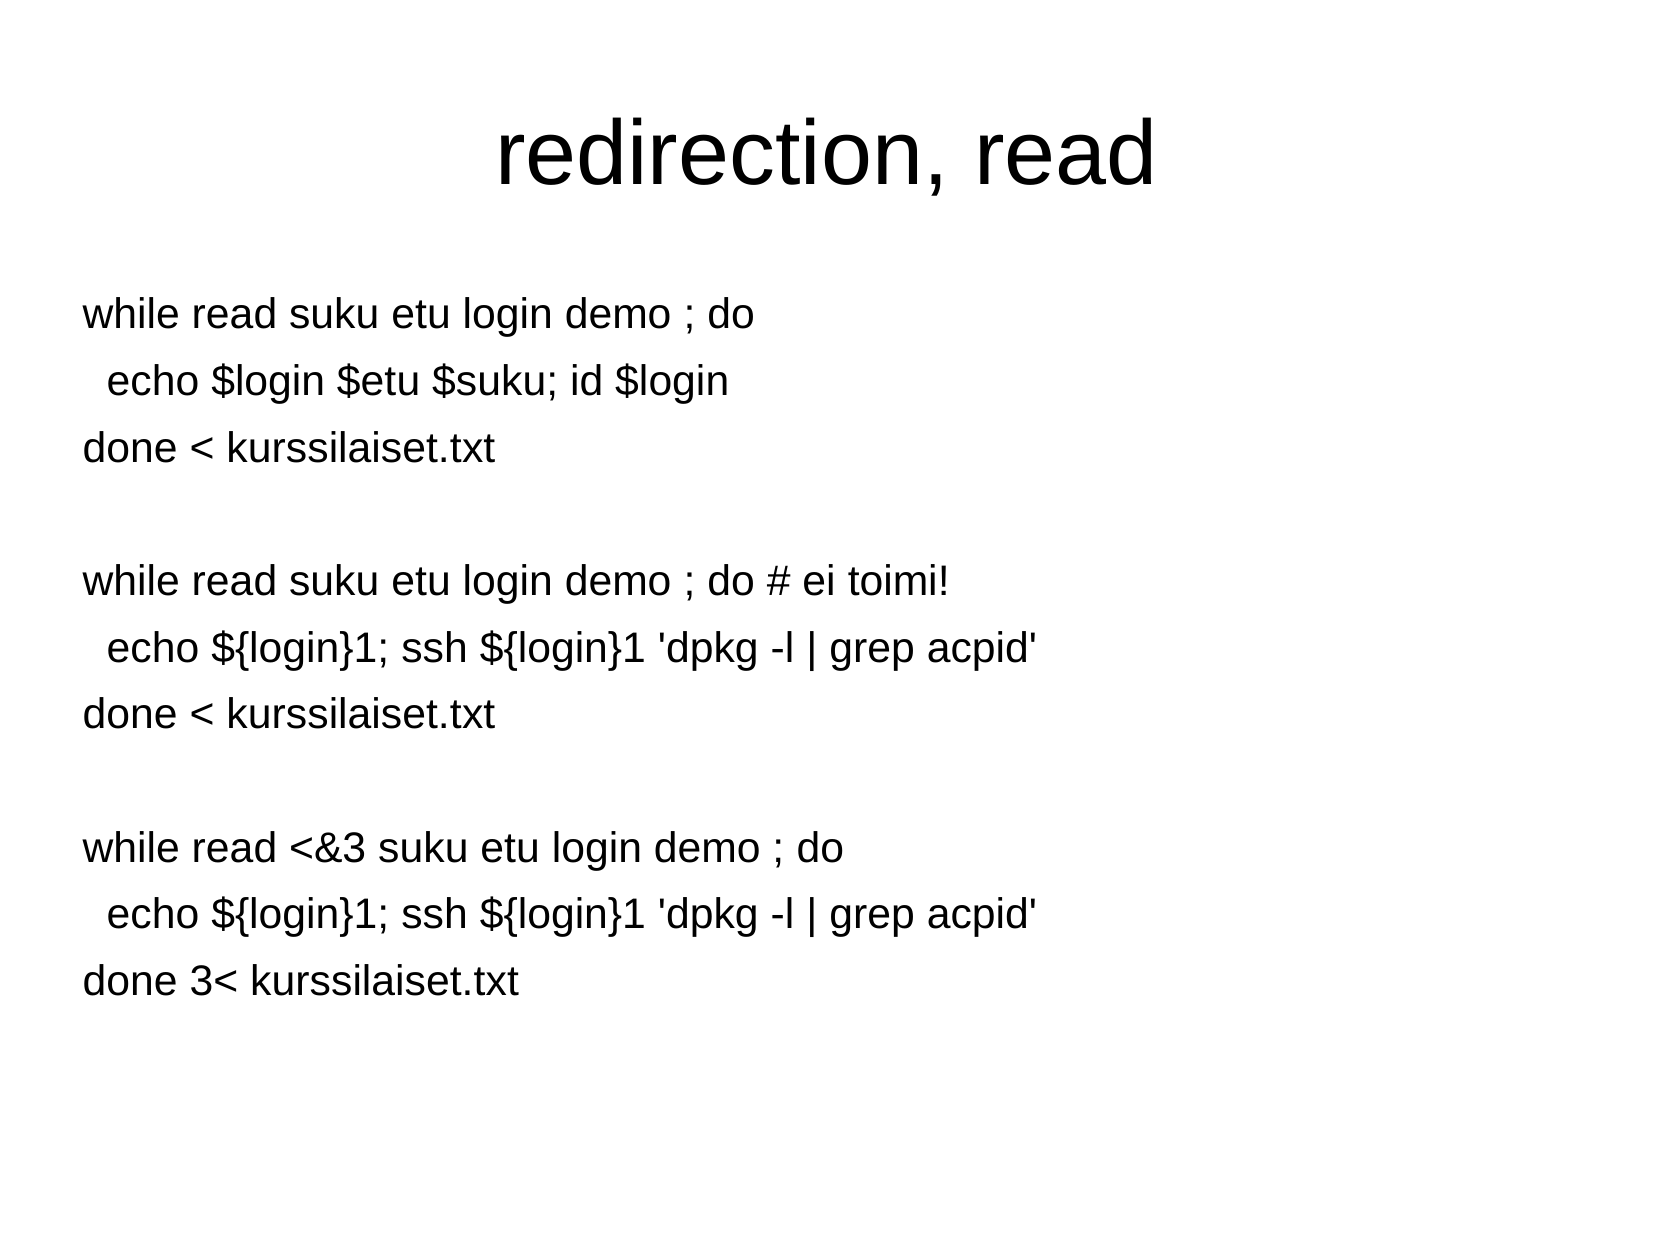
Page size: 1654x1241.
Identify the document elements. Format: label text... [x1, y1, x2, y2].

list while read suku etu login demo ; do echo $login $etu $suku; id $login done < kurssilaiset.txt while read suku etu login demo ; do # ei toimi! echo ${login}1; ssh ${login}1 'dpkg -l | grep acpid' done < kurssilaiset.txt while read <&3 suku etu login demo ; do echo ${login}1; ssh ${login}1 'dpkg -l | grep acpid' done 3< kurssilaiset.txt [82, 290, 1571, 1010]
title redirection, read [82, 49, 1571, 257]
